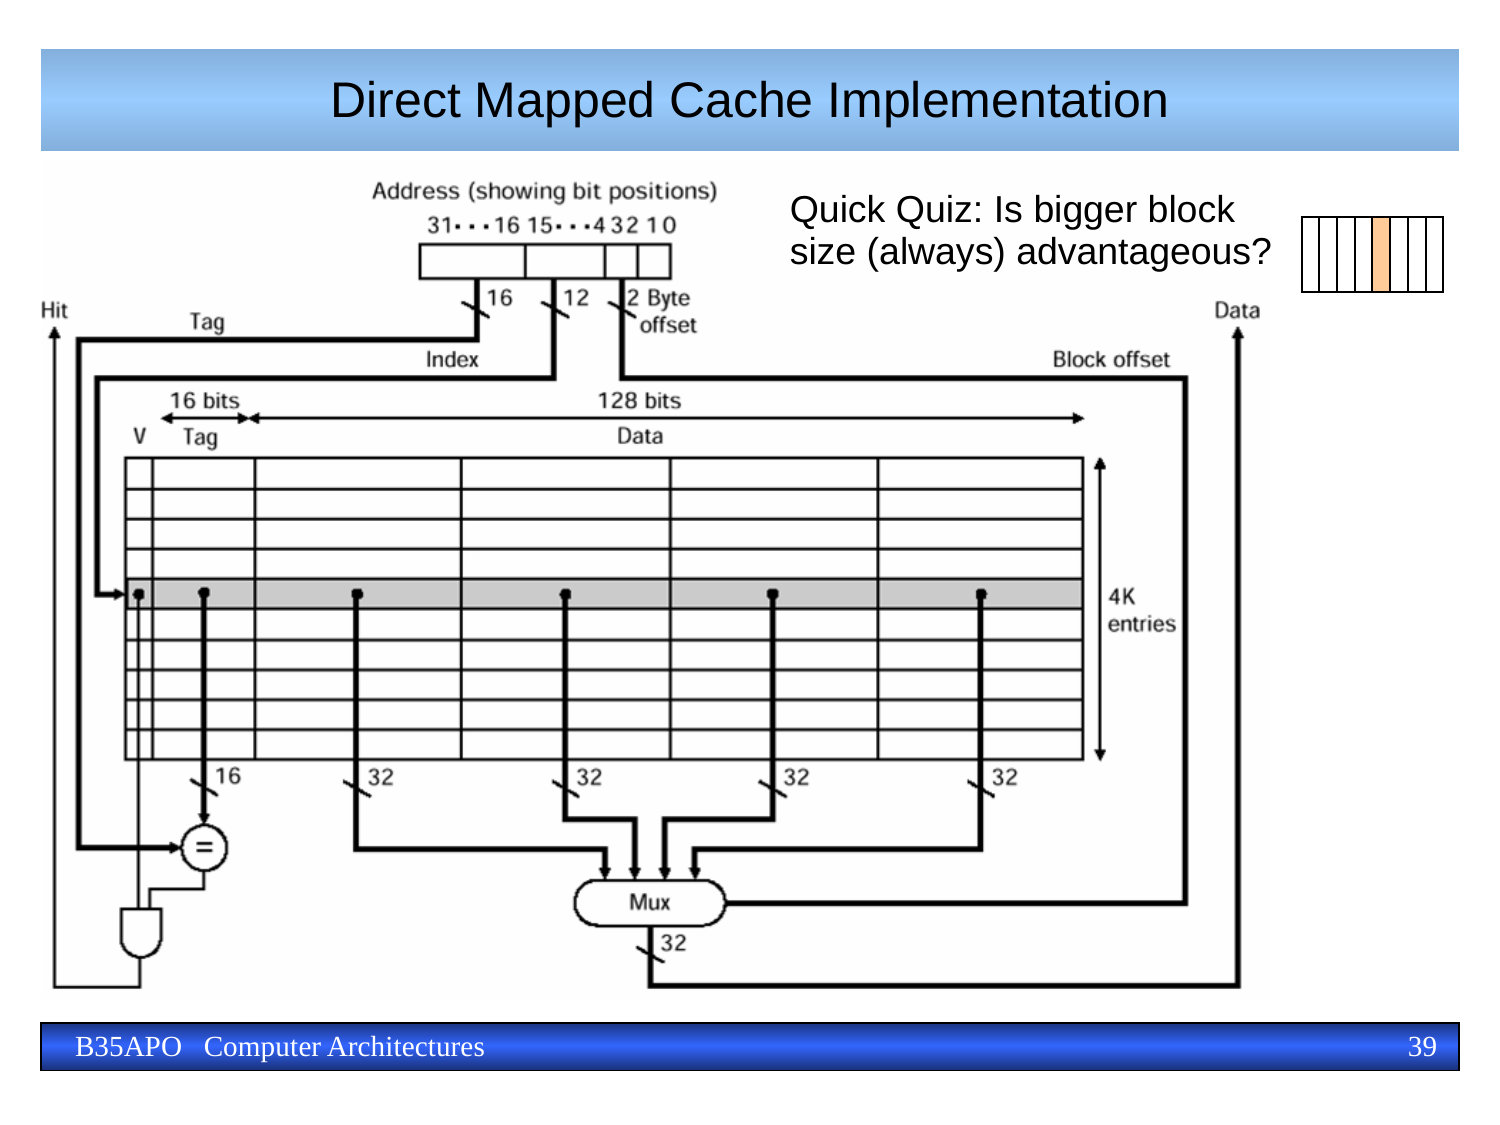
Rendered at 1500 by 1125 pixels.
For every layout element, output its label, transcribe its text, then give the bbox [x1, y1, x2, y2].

table_cell [1372, 293, 1408, 345]
table_header [1390, 168, 1408, 216]
table_cell [1427, 218, 1442, 291]
table_cell [1303, 218, 1318, 291]
table_header [1426, 168, 1443, 216]
table_cell [1373, 218, 1389, 291]
table_cell [1391, 218, 1407, 291]
table_header [1355, 168, 1372, 216]
table_header [1372, 168, 1390, 216]
picture [41, 160, 1270, 999]
table_cell [1337, 293, 1372, 345]
table_cell [1302, 293, 1337, 345]
table_cell [1408, 293, 1443, 345]
table_cell [1356, 218, 1371, 291]
table_header [1302, 168, 1319, 216]
title Direct Mapped Cache Implementation [41, 49, 1459, 151]
table_cell [1409, 218, 1425, 291]
table_header [1408, 168, 1426, 216]
table_cell [1338, 218, 1354, 291]
table_header [1319, 168, 1337, 216]
text_box Quick Quiz: Is bigger block size (always) advantageous? [774, 180, 1288, 280]
table_cell [1320, 218, 1336, 291]
table_header [1337, 168, 1355, 216]
